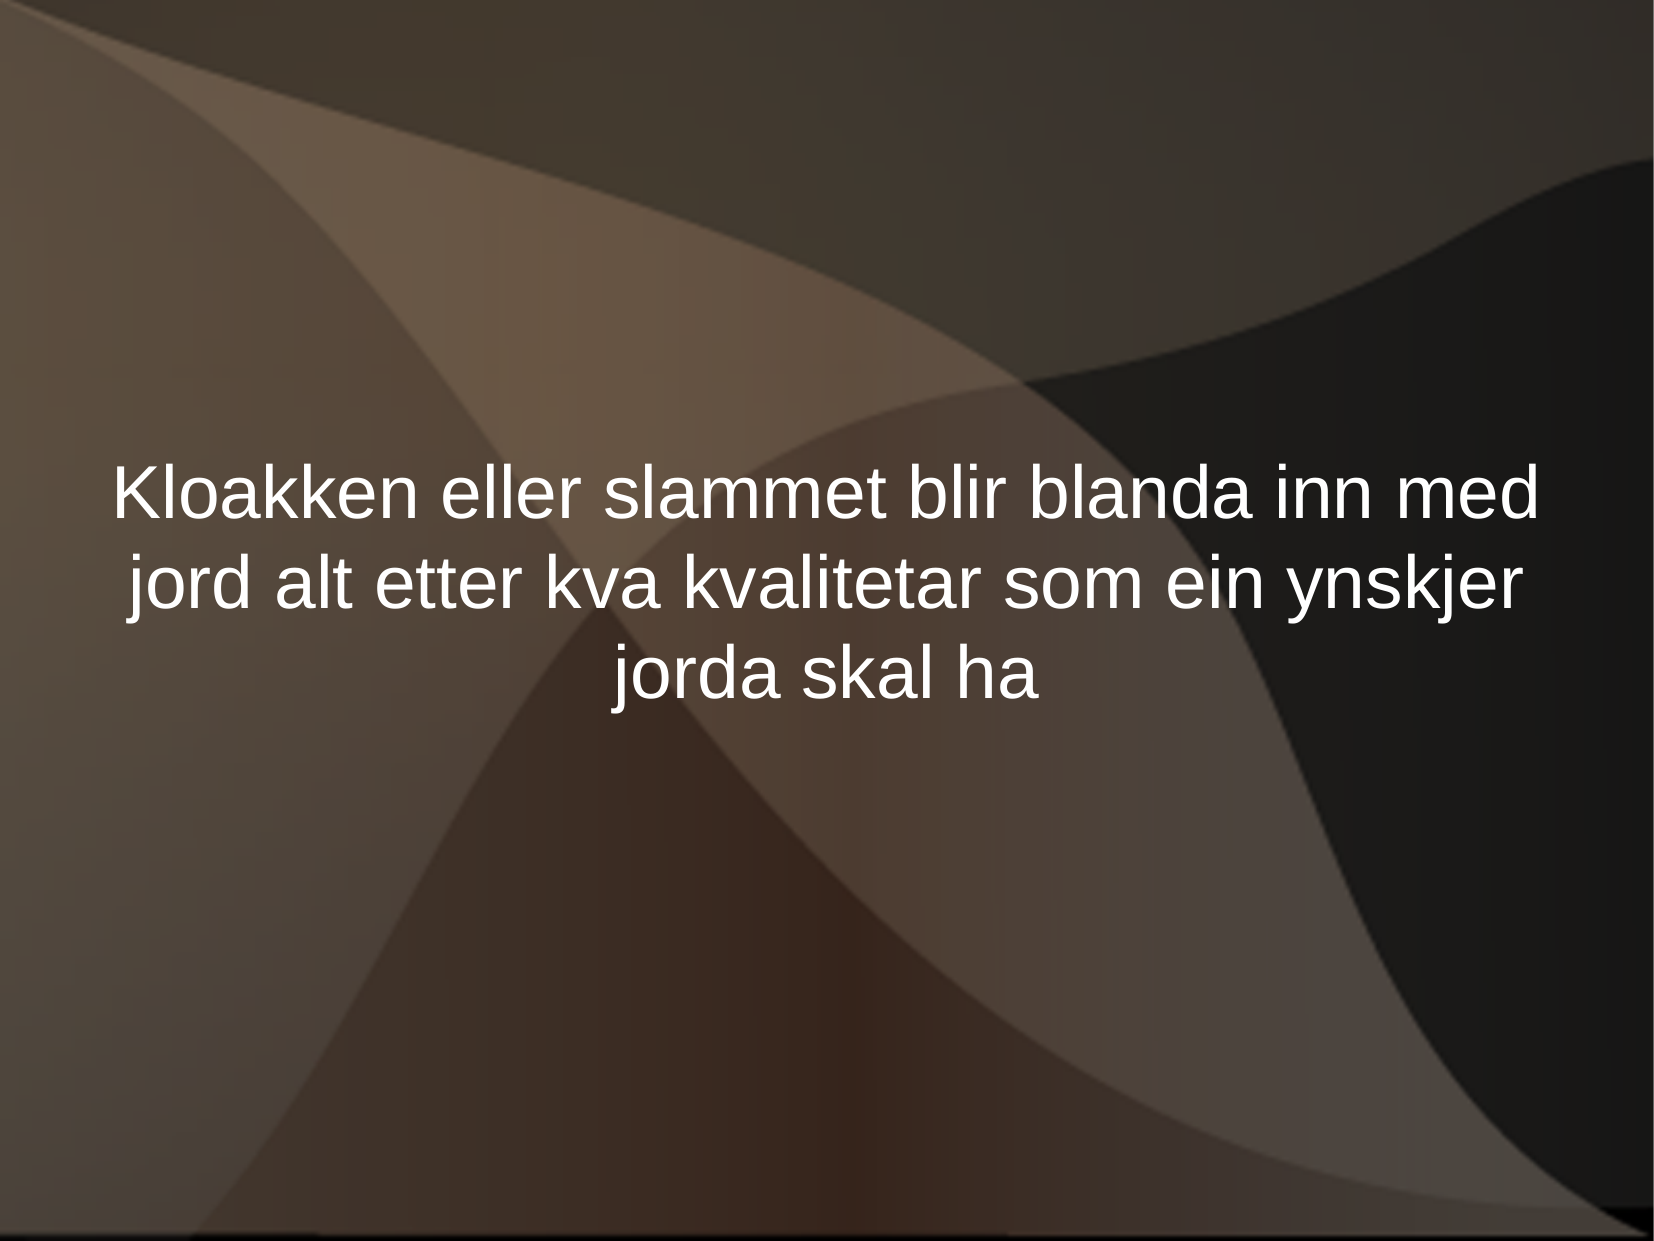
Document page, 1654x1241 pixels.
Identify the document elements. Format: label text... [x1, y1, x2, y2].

subtitle Kloakken eller slammet blir blanda inn med jord alt etter kva kvalitetar som ein ynskjer jorda skal ha [82, 49, 1571, 1109]
